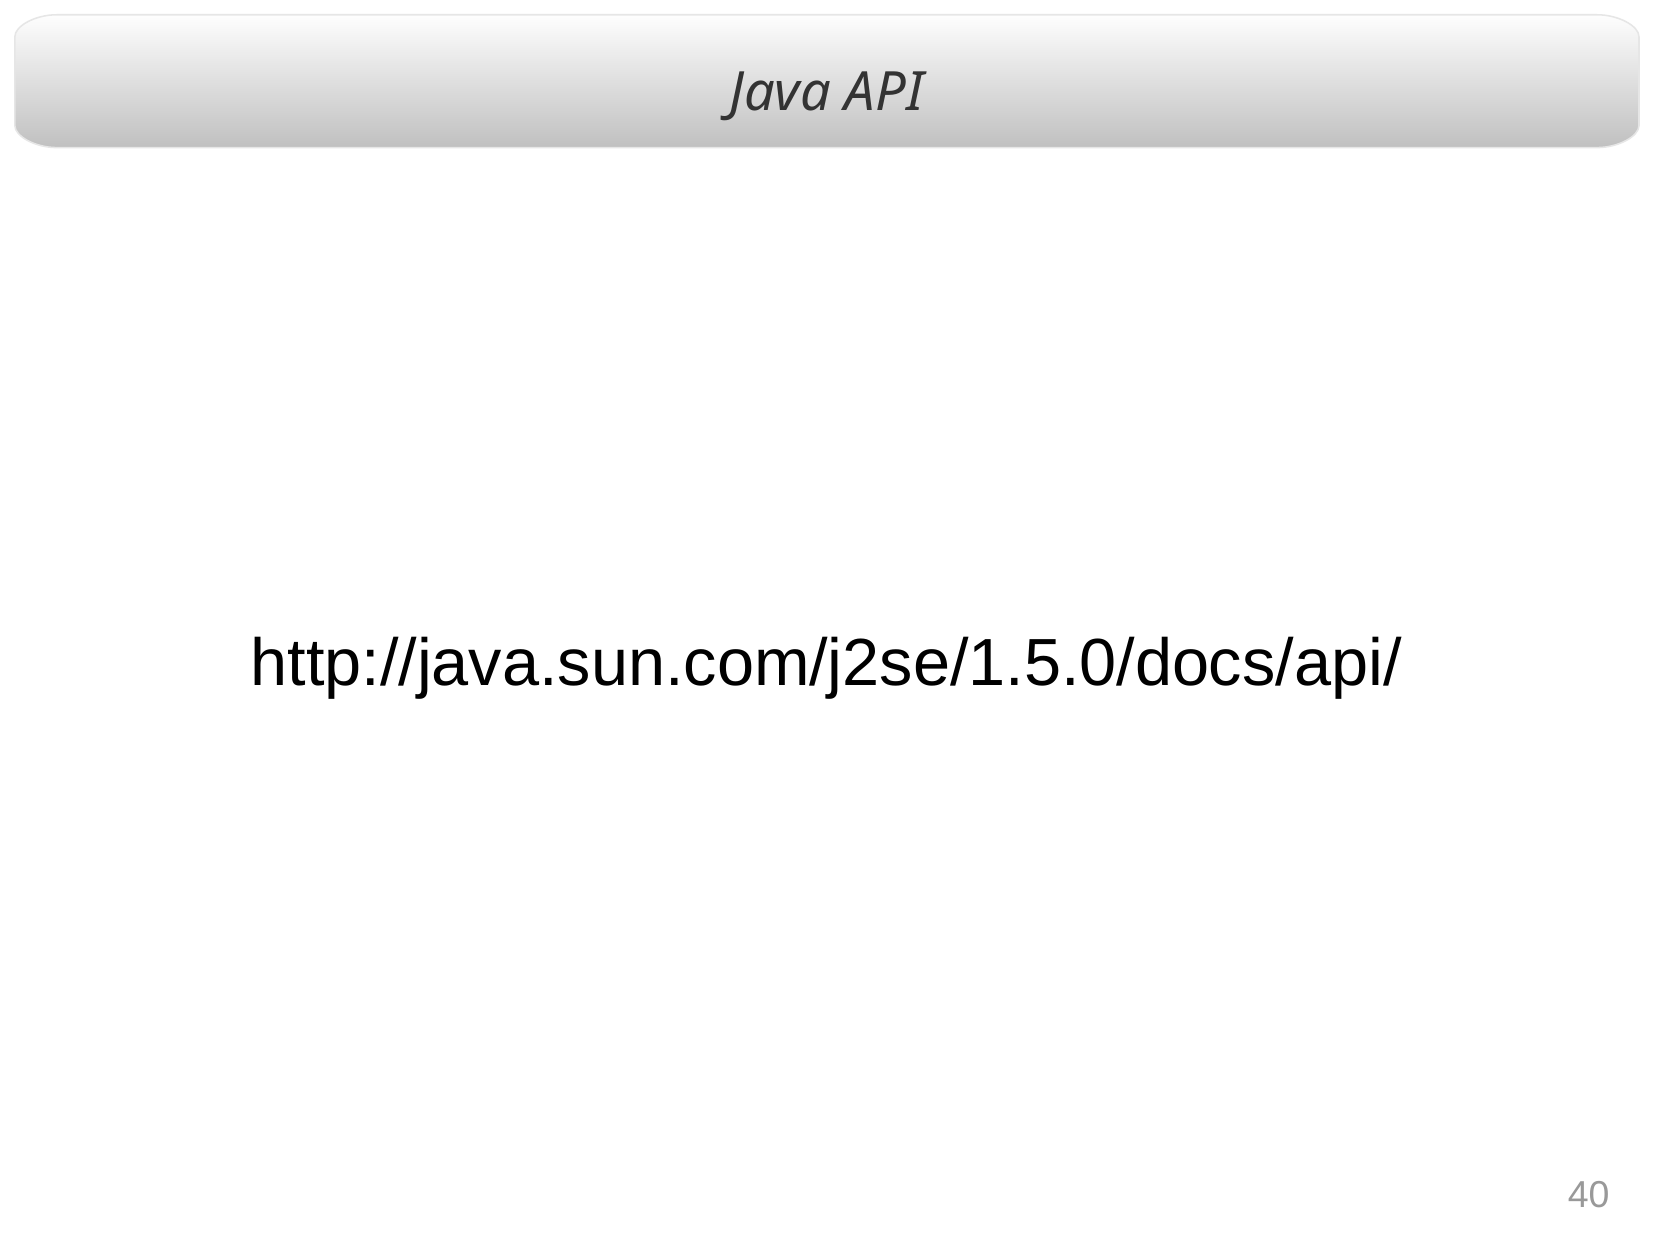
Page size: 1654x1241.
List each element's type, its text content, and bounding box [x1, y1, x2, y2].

title Java API [29, 36, 1624, 141]
subtitle http://java.sun.com/j2se/1.5.0/docs/api/ [29, 184, 1624, 1145]
